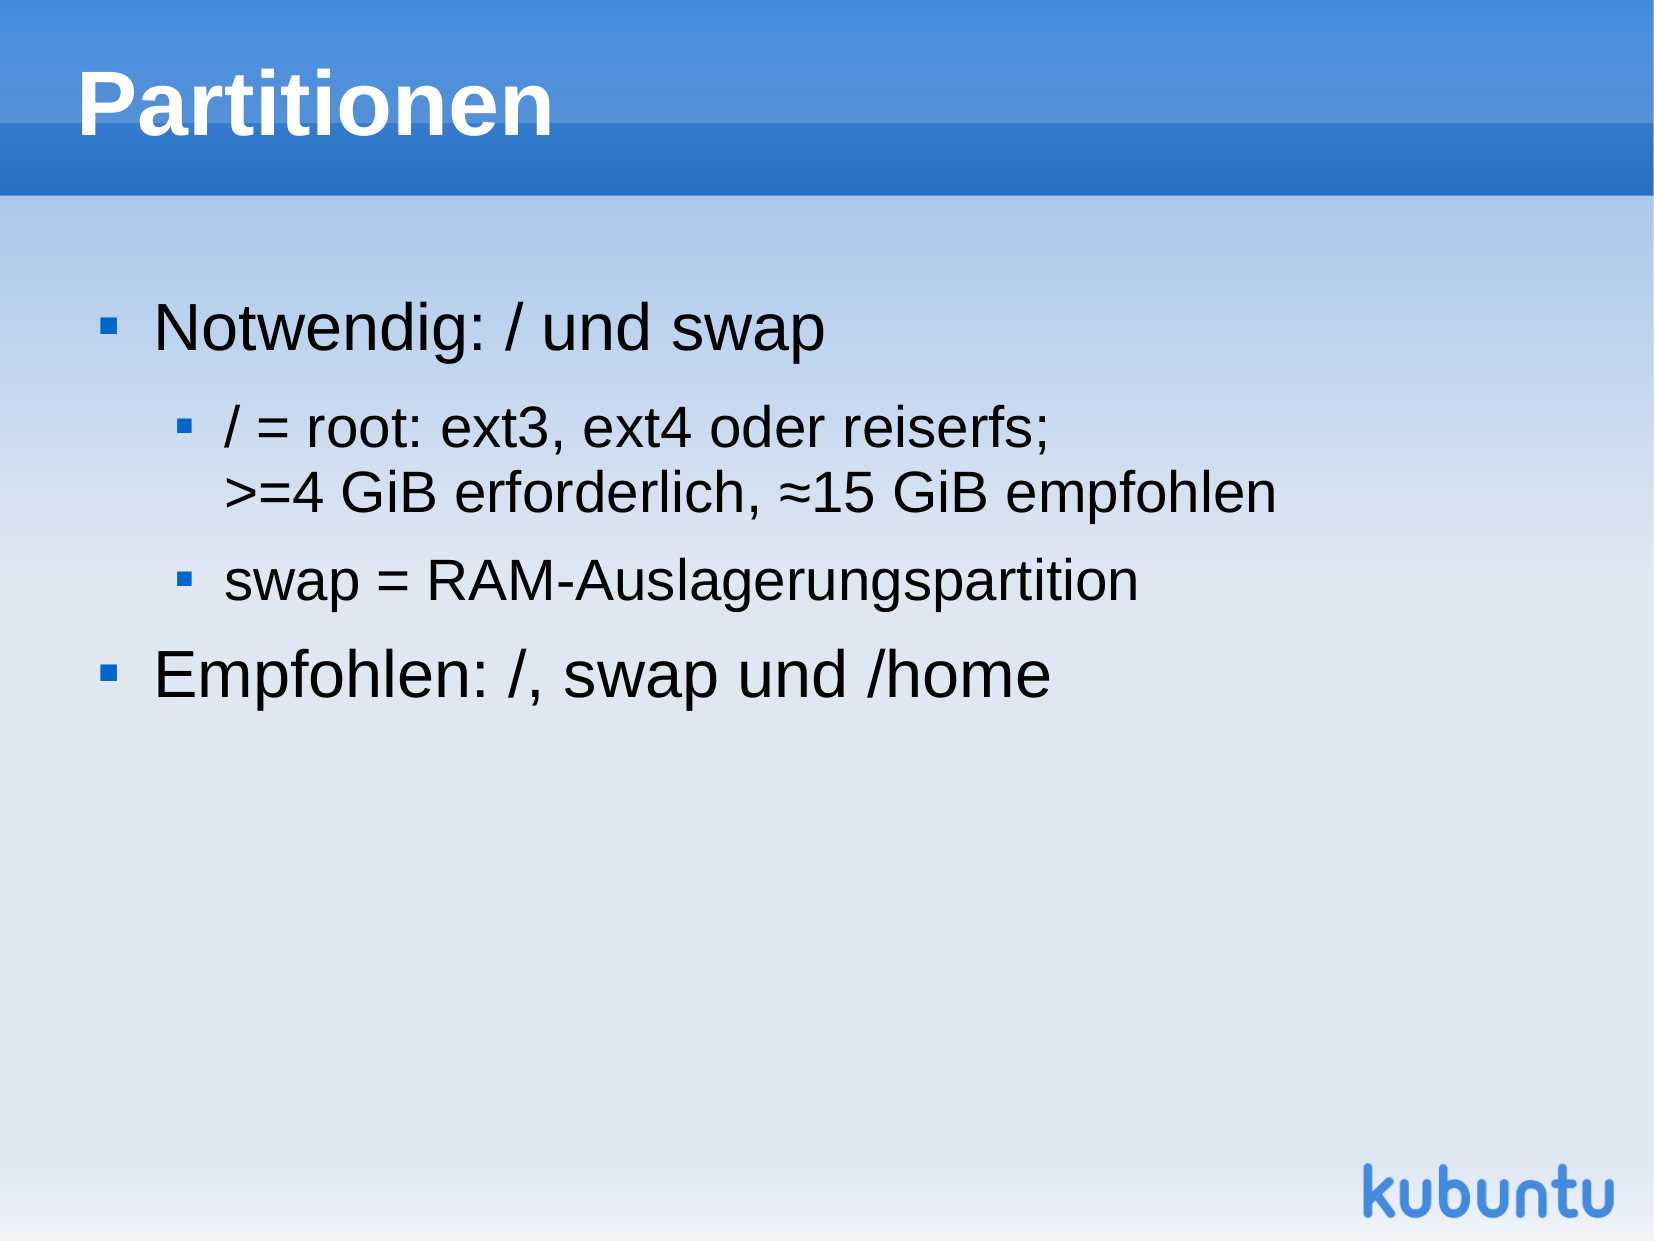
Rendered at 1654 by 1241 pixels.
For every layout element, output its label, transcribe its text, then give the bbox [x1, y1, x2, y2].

list Notwendig: / und swap / = root: ext3, ext4 oder reiserfs; >=4 GiB erforderlich, ≈15 GiB empfohlen swap = RAM-Auslagerungspartition Empfohlen: /, swap und /home [82, 290, 1571, 1109]
title Partitionen [76, 0, 1565, 208]
picture [0, 0, 1654, 1241]
